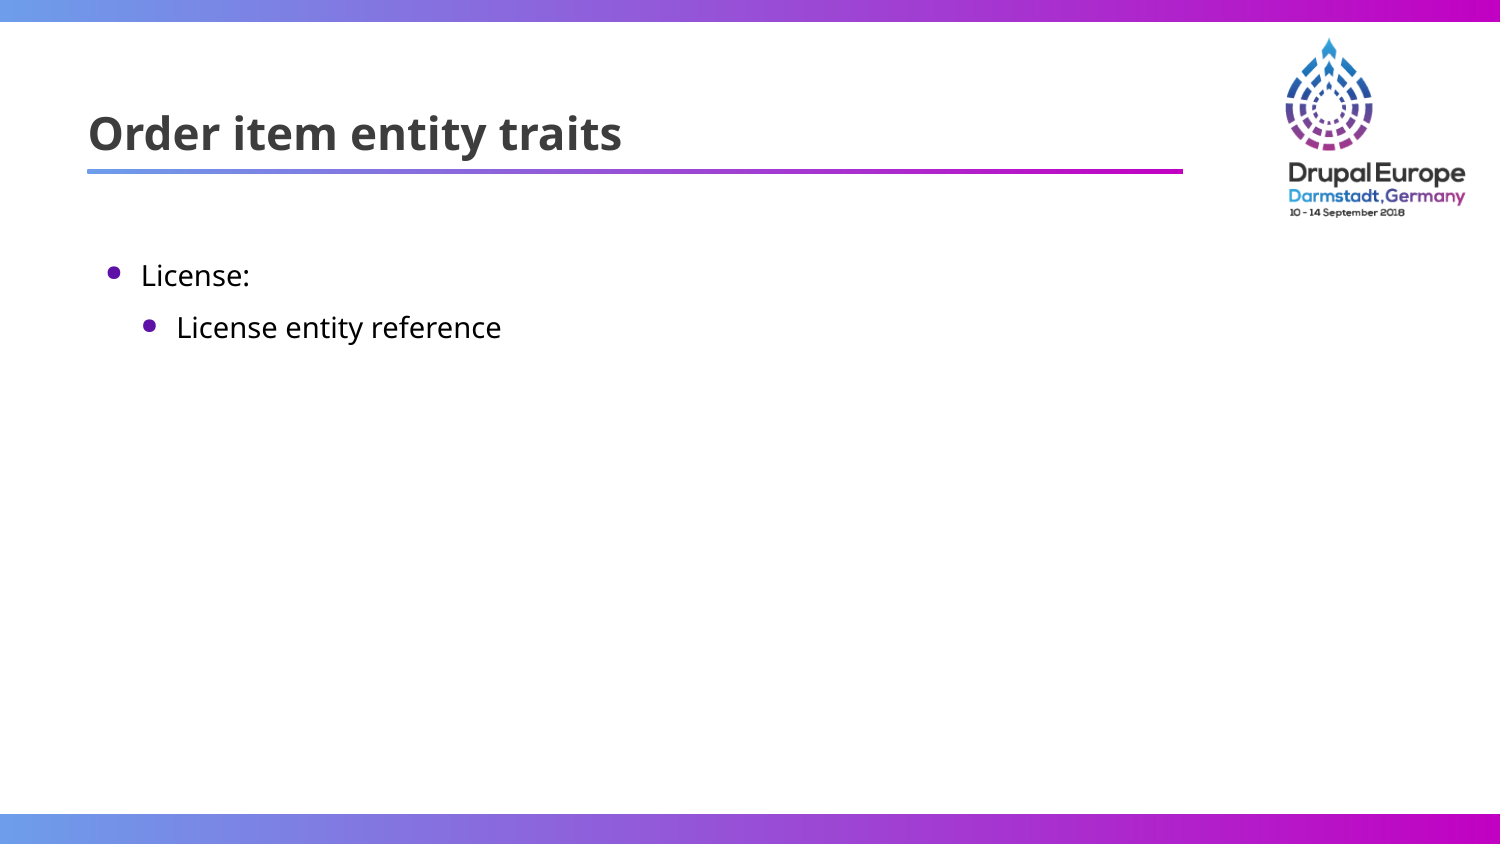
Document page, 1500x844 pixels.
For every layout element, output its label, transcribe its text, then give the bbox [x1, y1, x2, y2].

text_box Order item entity traits [72, 89, 964, 176]
text_box License: License entity reference [90, 224, 1185, 682]
picture [1285, 37, 1466, 219]
text_box [964, 169, 1183, 174]
text_box [0, 0, 1500, 22]
text_box [0, 814, 1500, 844]
